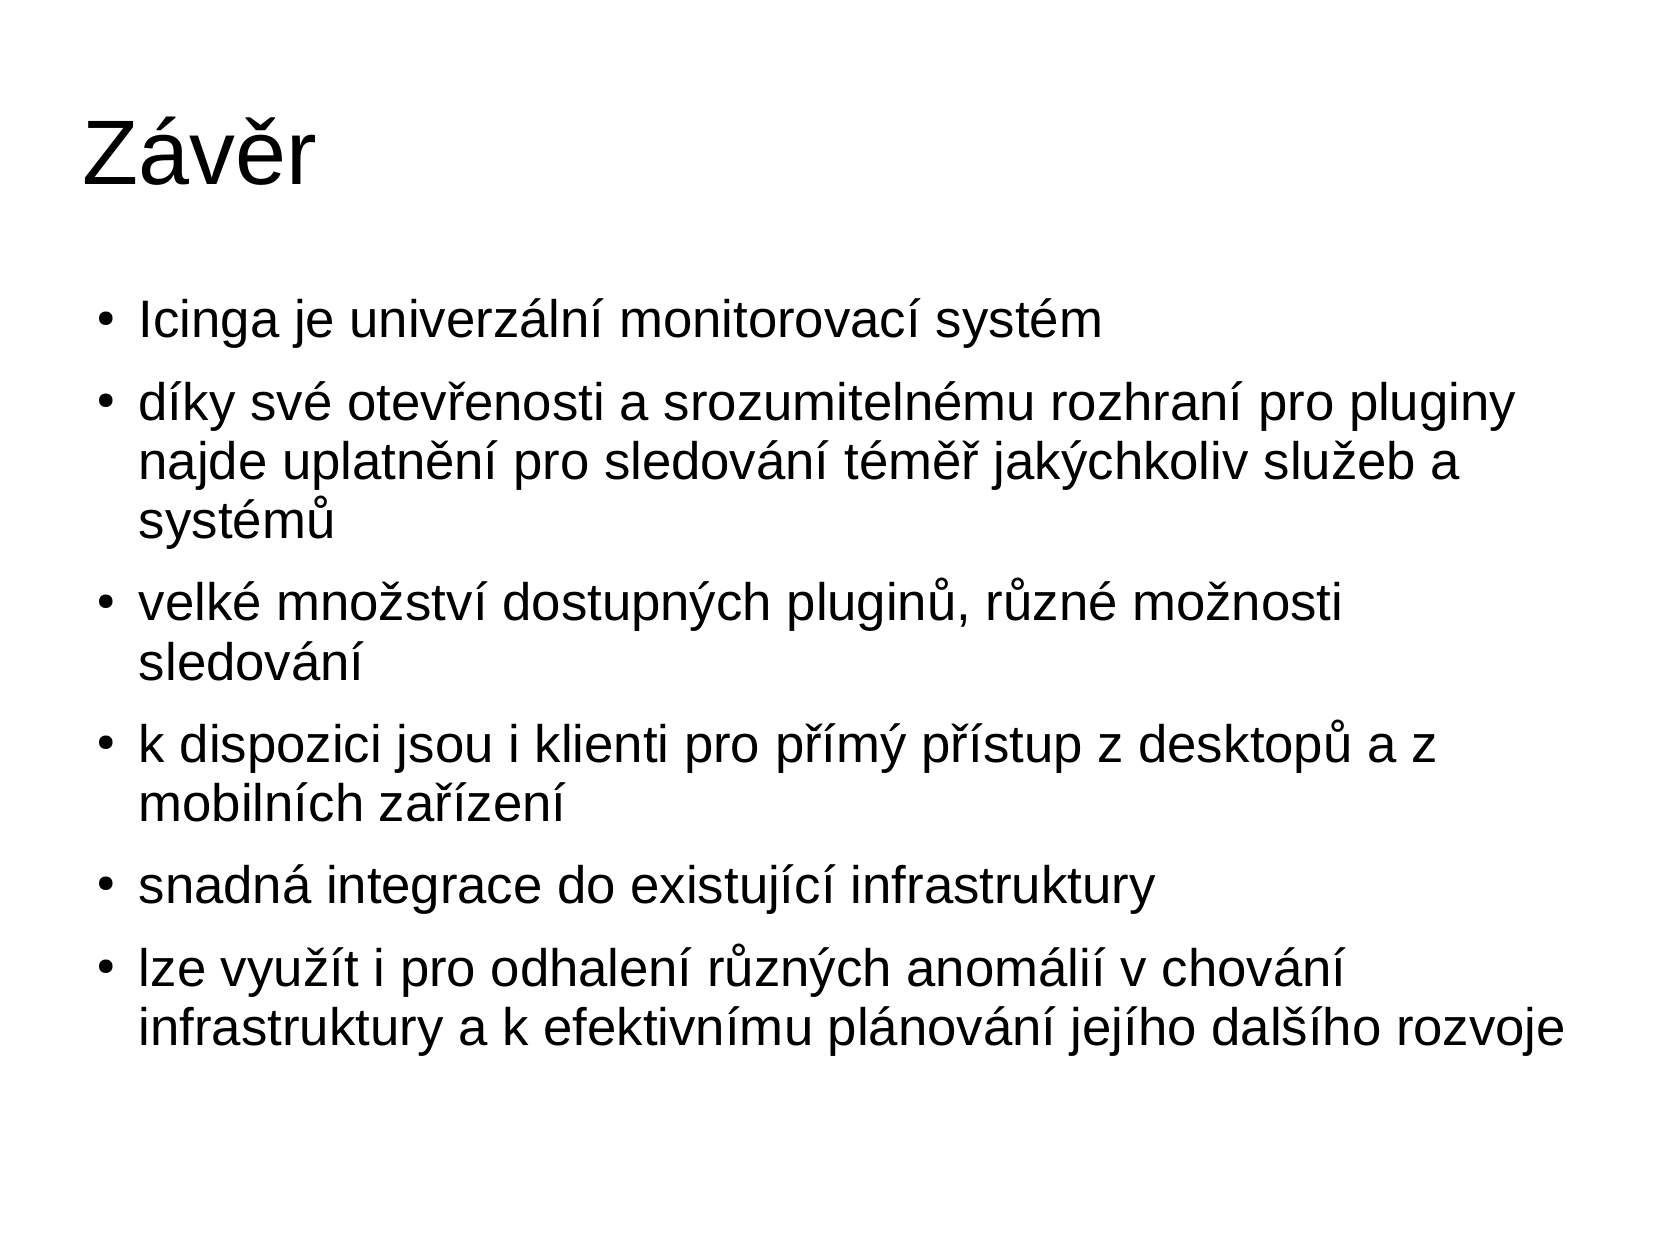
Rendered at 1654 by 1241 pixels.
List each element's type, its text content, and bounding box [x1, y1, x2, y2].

list Icinga je univerzální monitorovací systém díky své otevřenosti a srozumitelnému rozhraní pro pluginy najde uplatnění pro sledování téměř jakýchkoliv služeb a systémů velké množství dostupných pluginů, různé možnosti sledování k dispozici jsou i klienti pro přímý přístup z desktopů a z mobilních zařízení snadná integrace do existující infrastruktury lze využít i pro odhalení různých anomálií v chování infrastruktury a k efektivnímu plánování jejího dalšího rozvoje [82, 290, 1571, 1123]
title Závěr [82, 68, 1571, 237]
